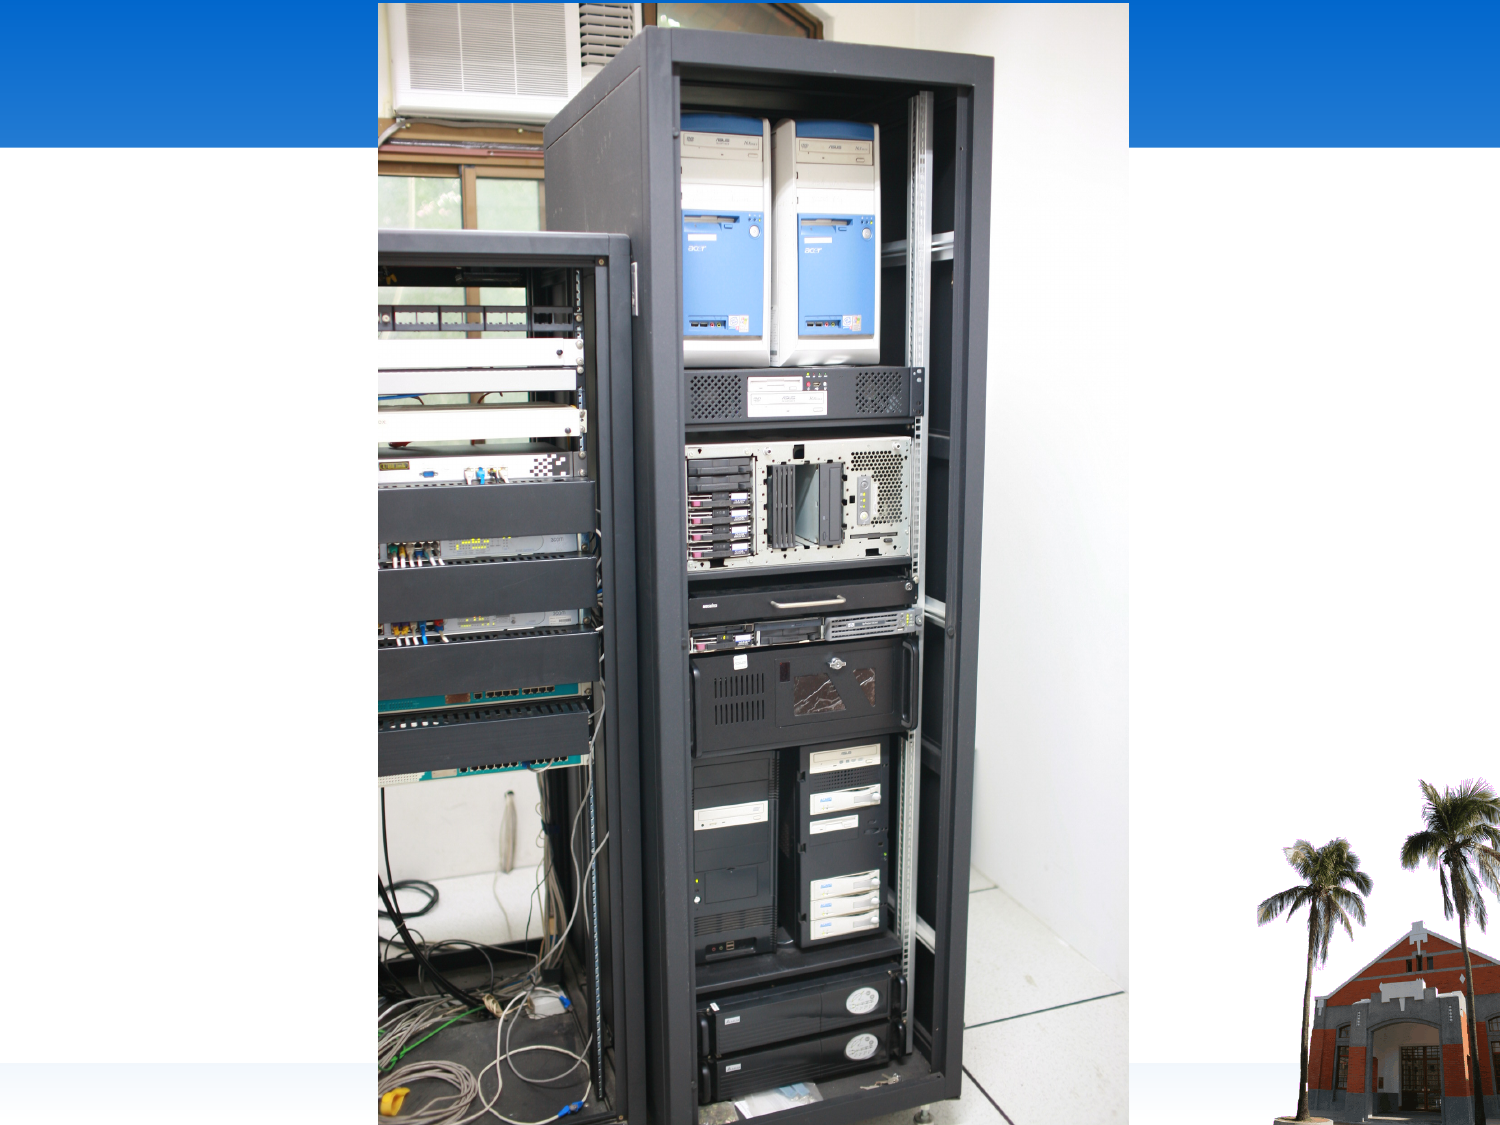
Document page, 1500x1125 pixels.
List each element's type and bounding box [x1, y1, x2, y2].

picture [378, 3, 1129, 1125]
picture [1246, 738, 1500, 1125]
